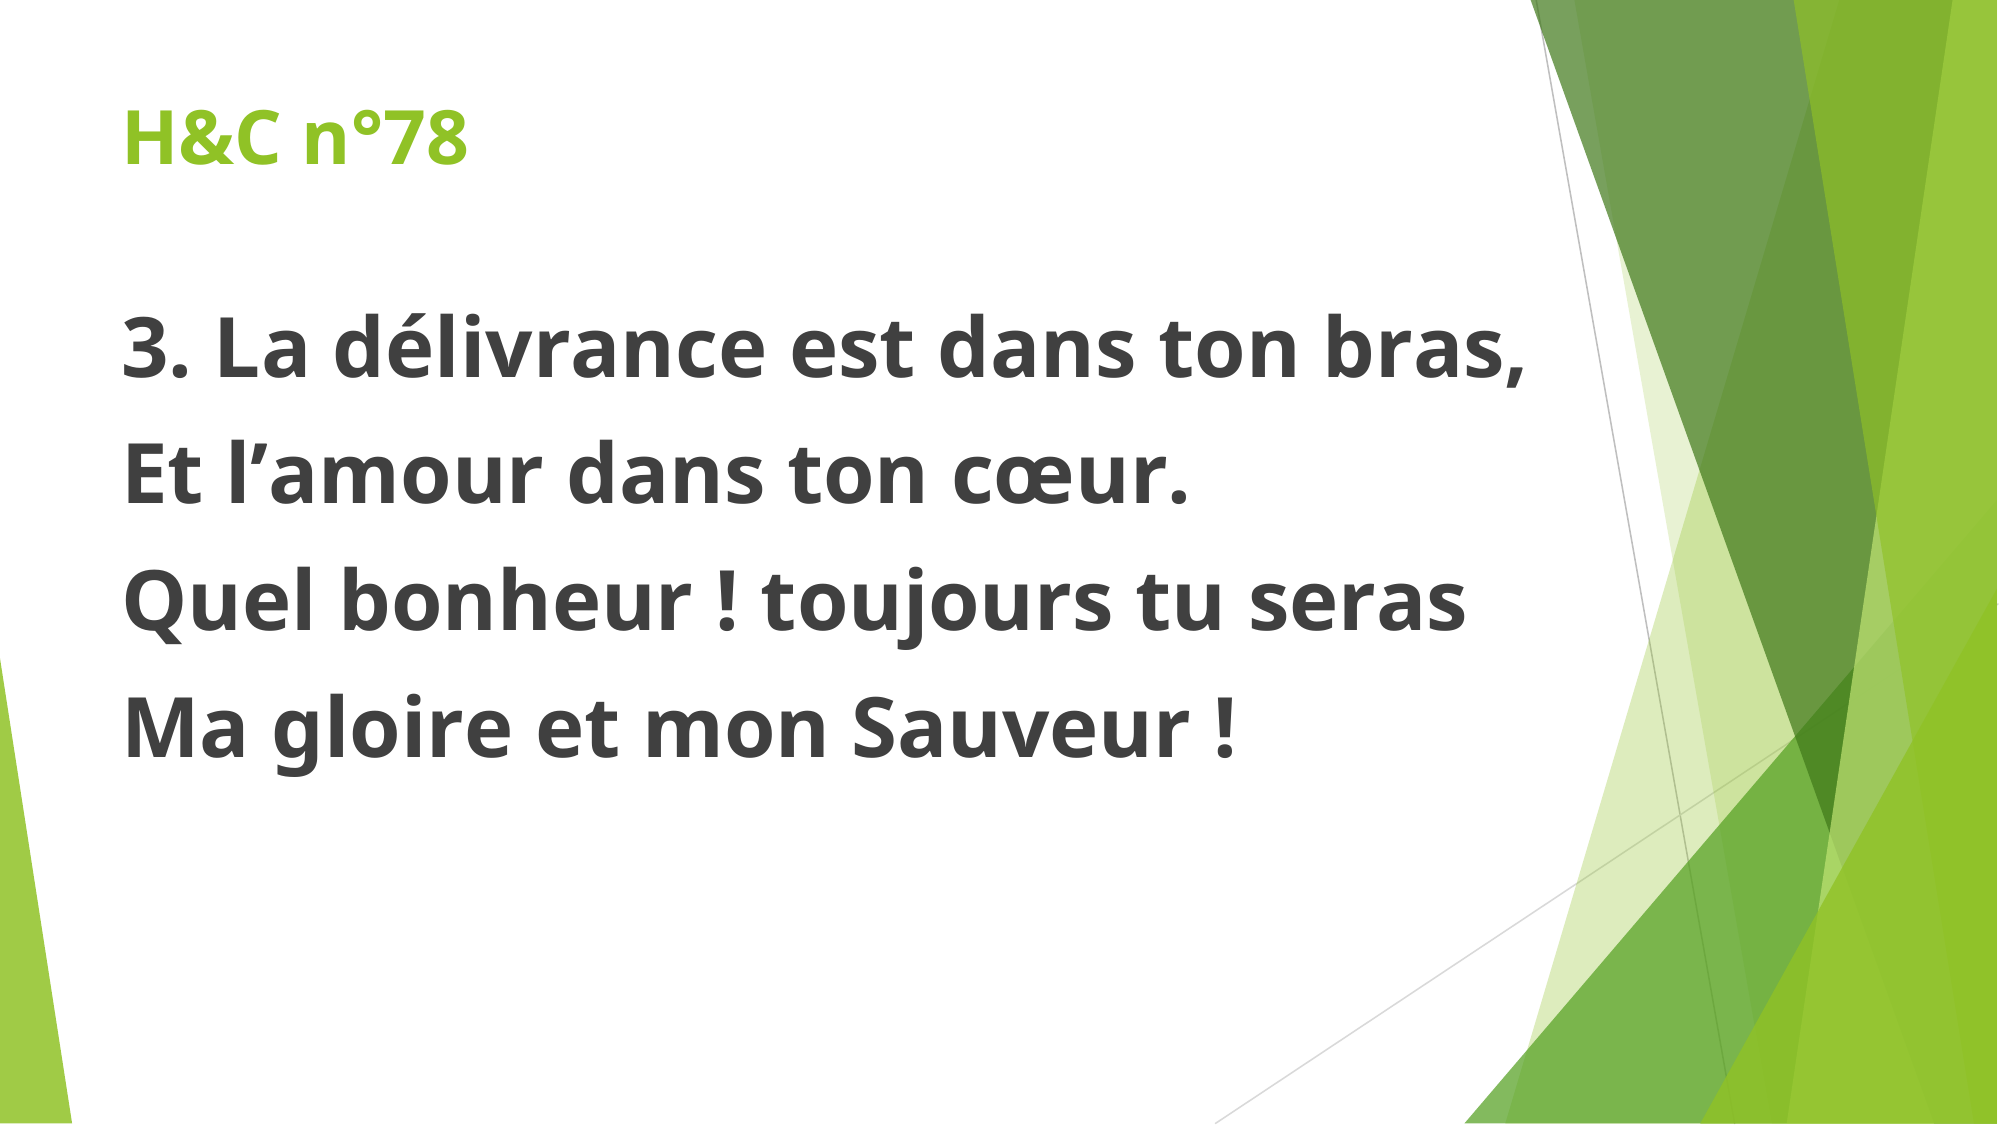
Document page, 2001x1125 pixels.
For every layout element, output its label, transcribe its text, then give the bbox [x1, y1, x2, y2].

text_box H&C n°78 [106, 82, 508, 201]
text_box 3. La délivrance est dans ton bras, Et l’amour dans ton cœur. Quel bonheur ! toujours tu seras Ma gloire et mon Sauveur ! [106, 271, 1730, 1075]
